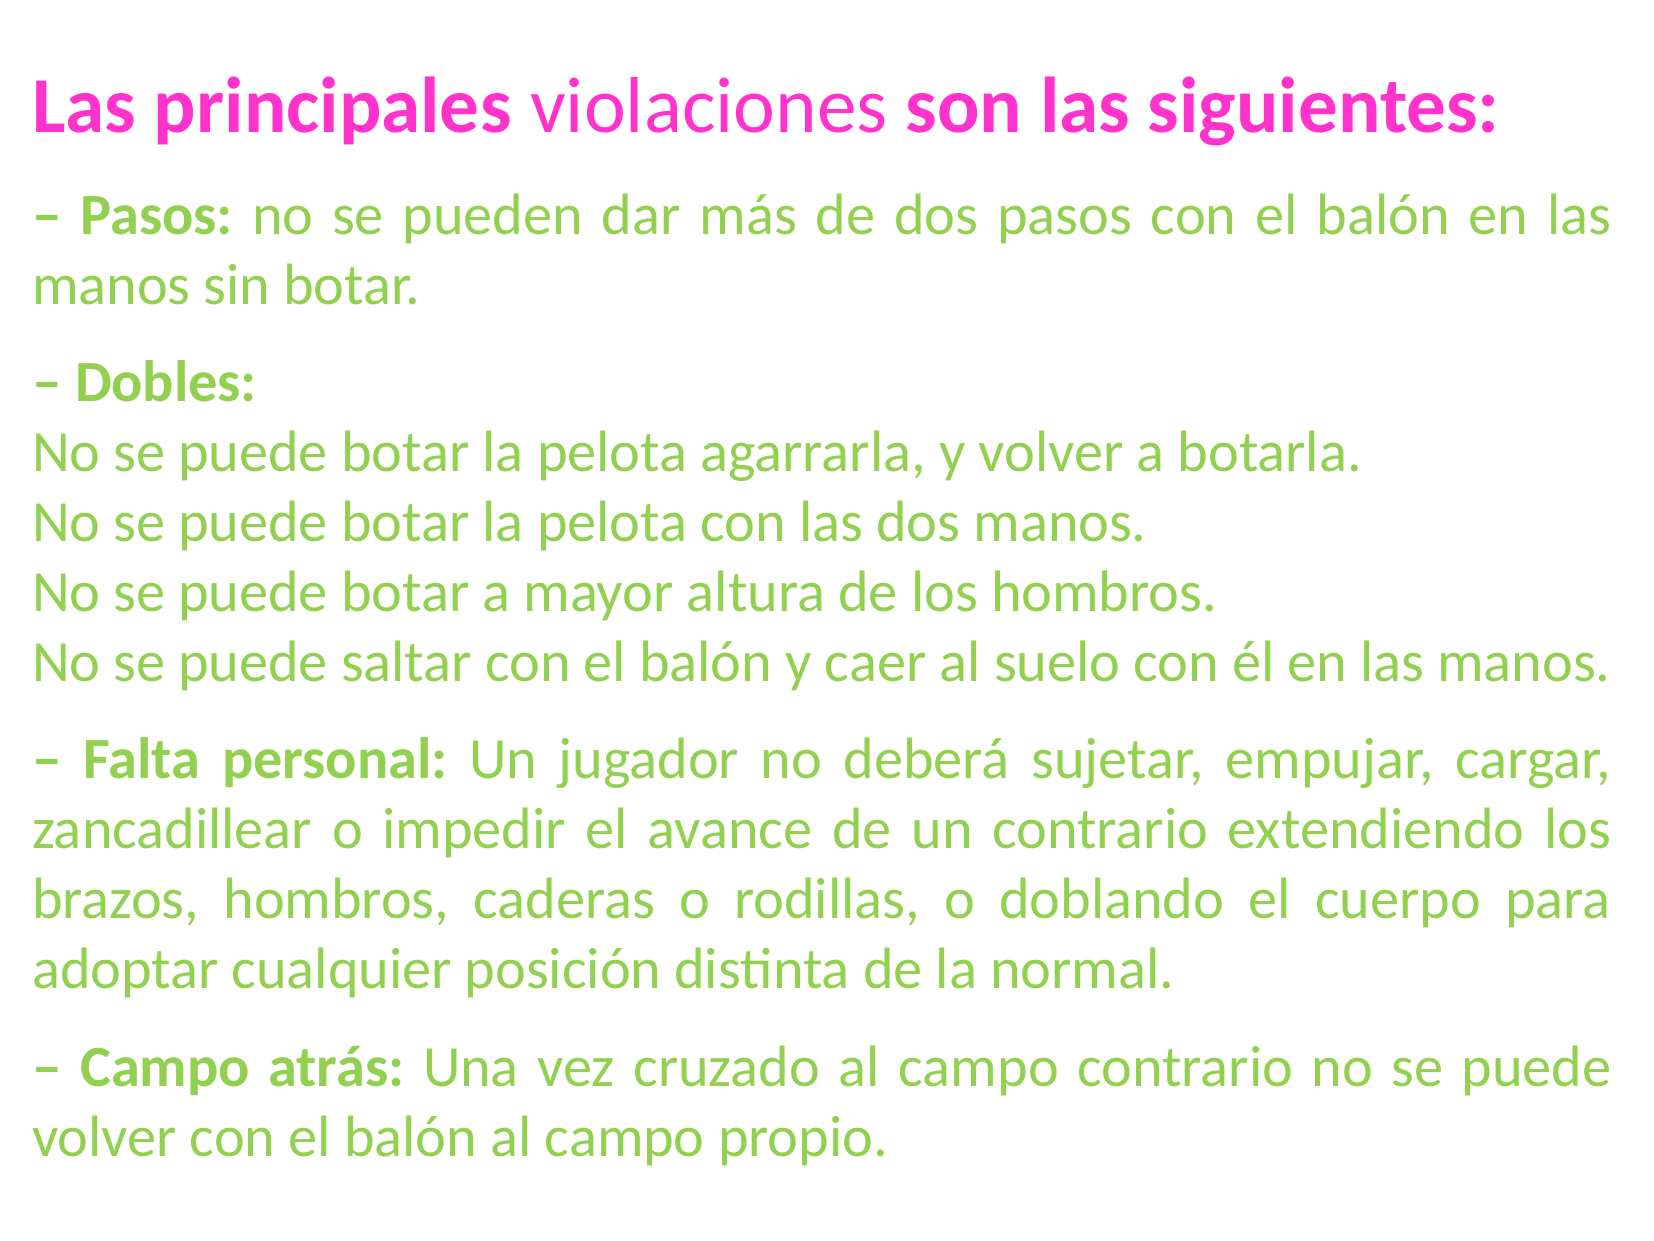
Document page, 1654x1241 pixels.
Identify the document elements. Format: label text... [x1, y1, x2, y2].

text_box Las principales violaciones son las siguientes: ‒ Pasos: no se pueden dar más de dos pasos con el balón en las manos sin botar. ‒ Dobles: No se puede botar la pelota agarrarla, y volver a botarla. No se puede botar la pelota con las dos manos. No se puede botar a mayor altura de los hombros. No se puede saltar con el balón y caer al suelo con él en las manos. ‒ Falta personal: Un jugador no deberá sujetar, empujar, cargar, zancadillear o impedir el avance de un contrario extendiendo los brazos, hombros, caderas o rodillas, o doblando el cuerpo para adoptar cualquier posición distinta de la normal. ‒ Campo atrás: Una vez cruzado al campo contrario no se puede volver con el balón al campo propio. [0, 46, 1654, 1176]
